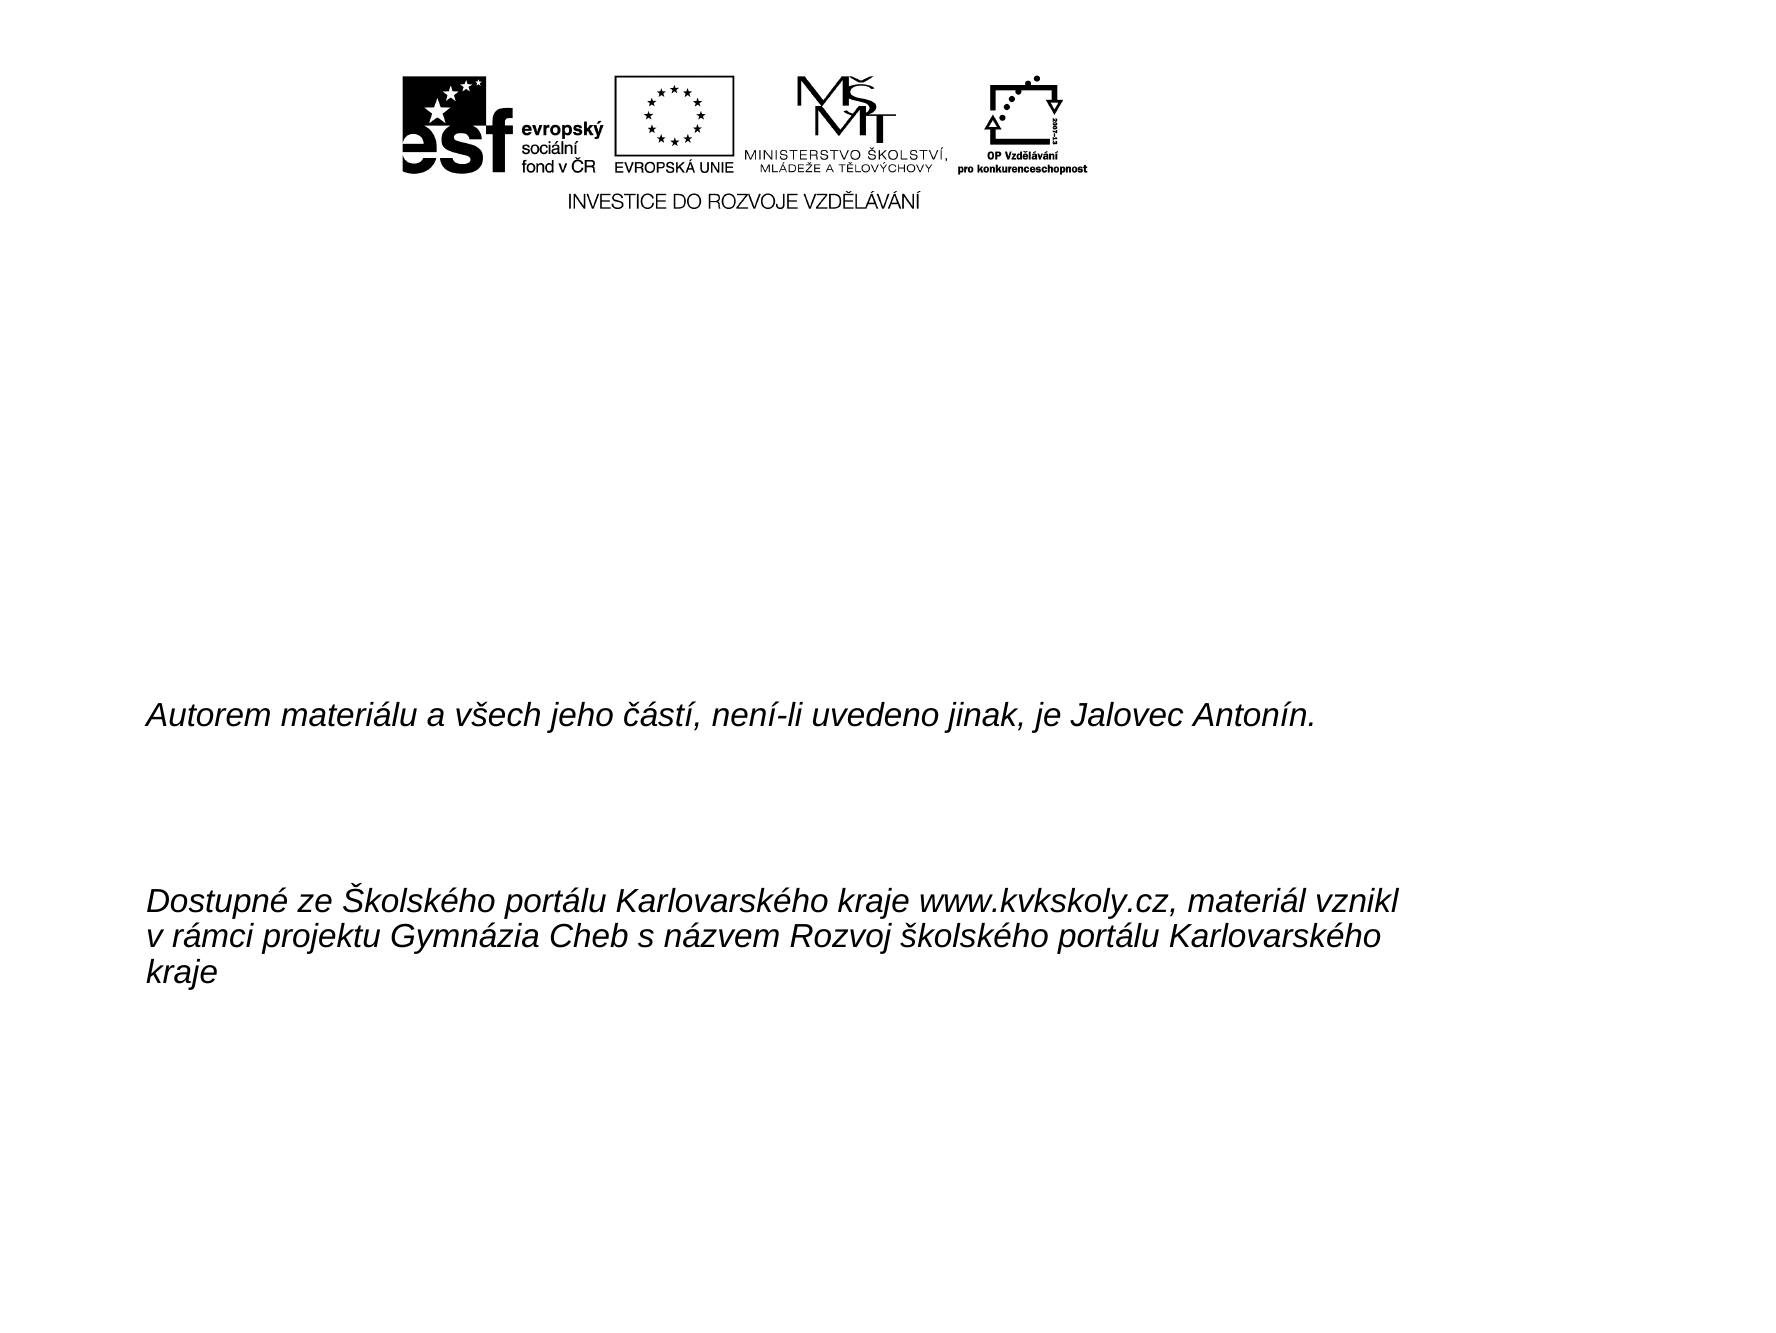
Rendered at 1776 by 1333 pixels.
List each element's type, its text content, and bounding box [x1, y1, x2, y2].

picture [366, 45, 1134, 233]
list Autorem materiálu a všech jeho částí, není-li uvedeno jinak, je Jalovec Antonín. Dostupné ze Školského portálu Karlovarského kraje www.kvkskoly.cz, materiál vznikl v rámci projektu Gymnázia Cheb s názvem Rozvoj školského portálu Karlovarského kraje [75, 262, 1426, 1006]
